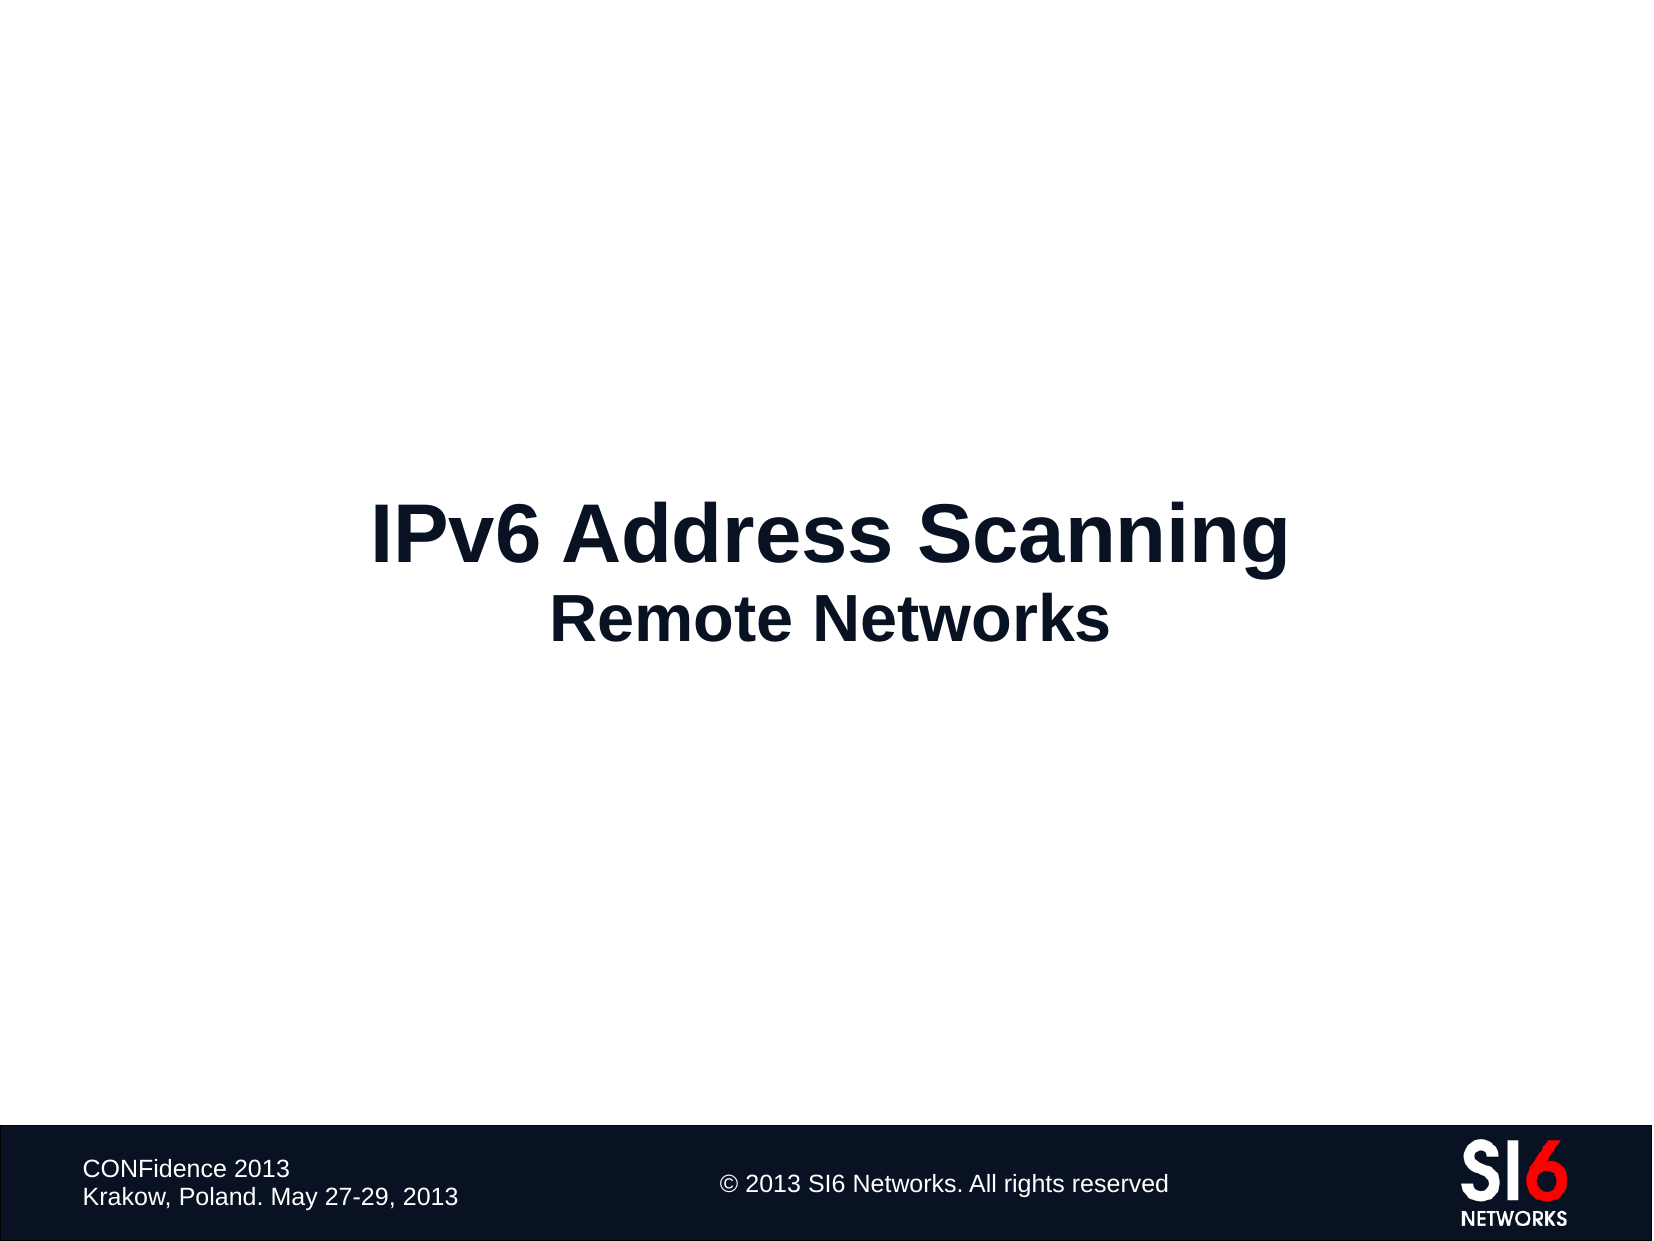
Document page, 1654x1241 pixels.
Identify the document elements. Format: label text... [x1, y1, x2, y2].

picture [1461, 1139, 1567, 1226]
title IPv6 Address Scanning Remote Networks [86, 467, 1576, 676]
